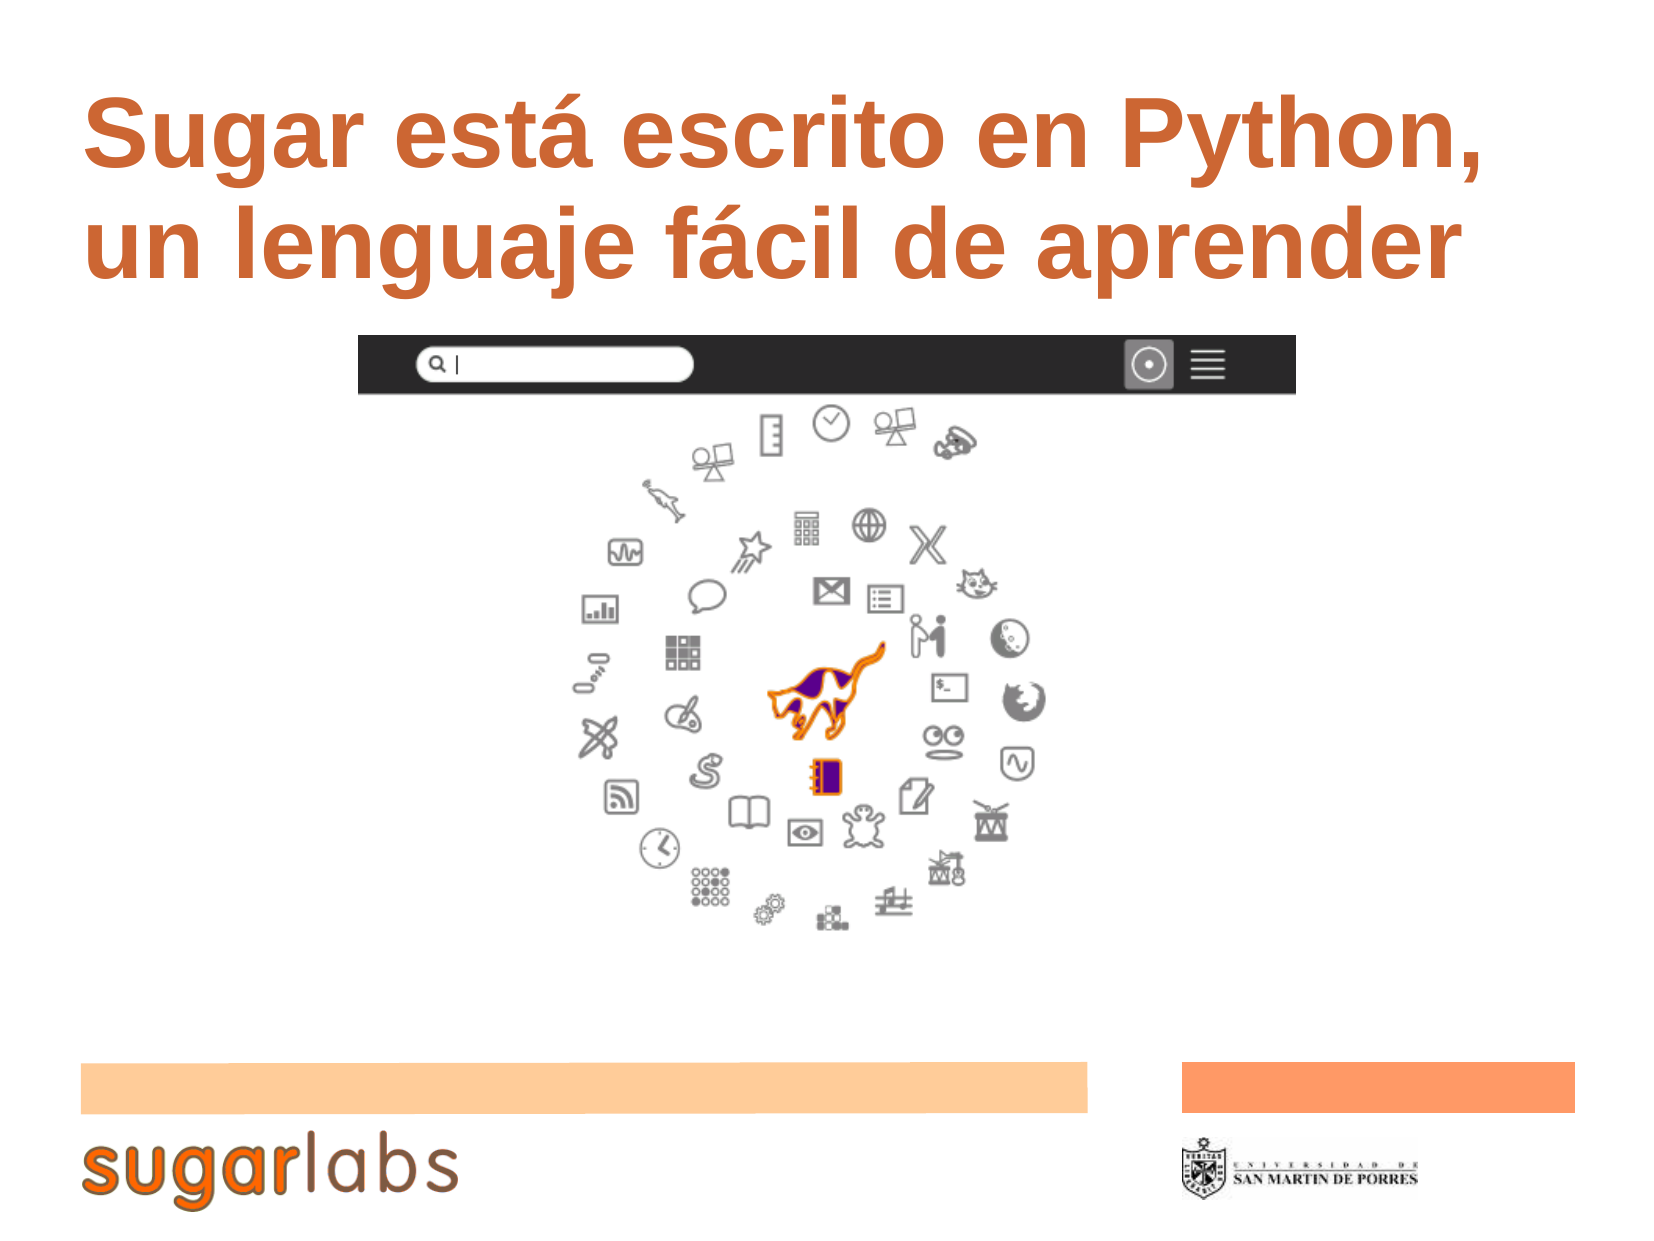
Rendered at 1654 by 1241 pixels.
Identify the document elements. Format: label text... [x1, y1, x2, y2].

title Sugar está escrito en Python, un lenguaje fácil de aprender [82, 59, 1571, 318]
picture [1182, 1137, 1418, 1200]
picture [358, 335, 1296, 1048]
picture [82, 1130, 458, 1212]
